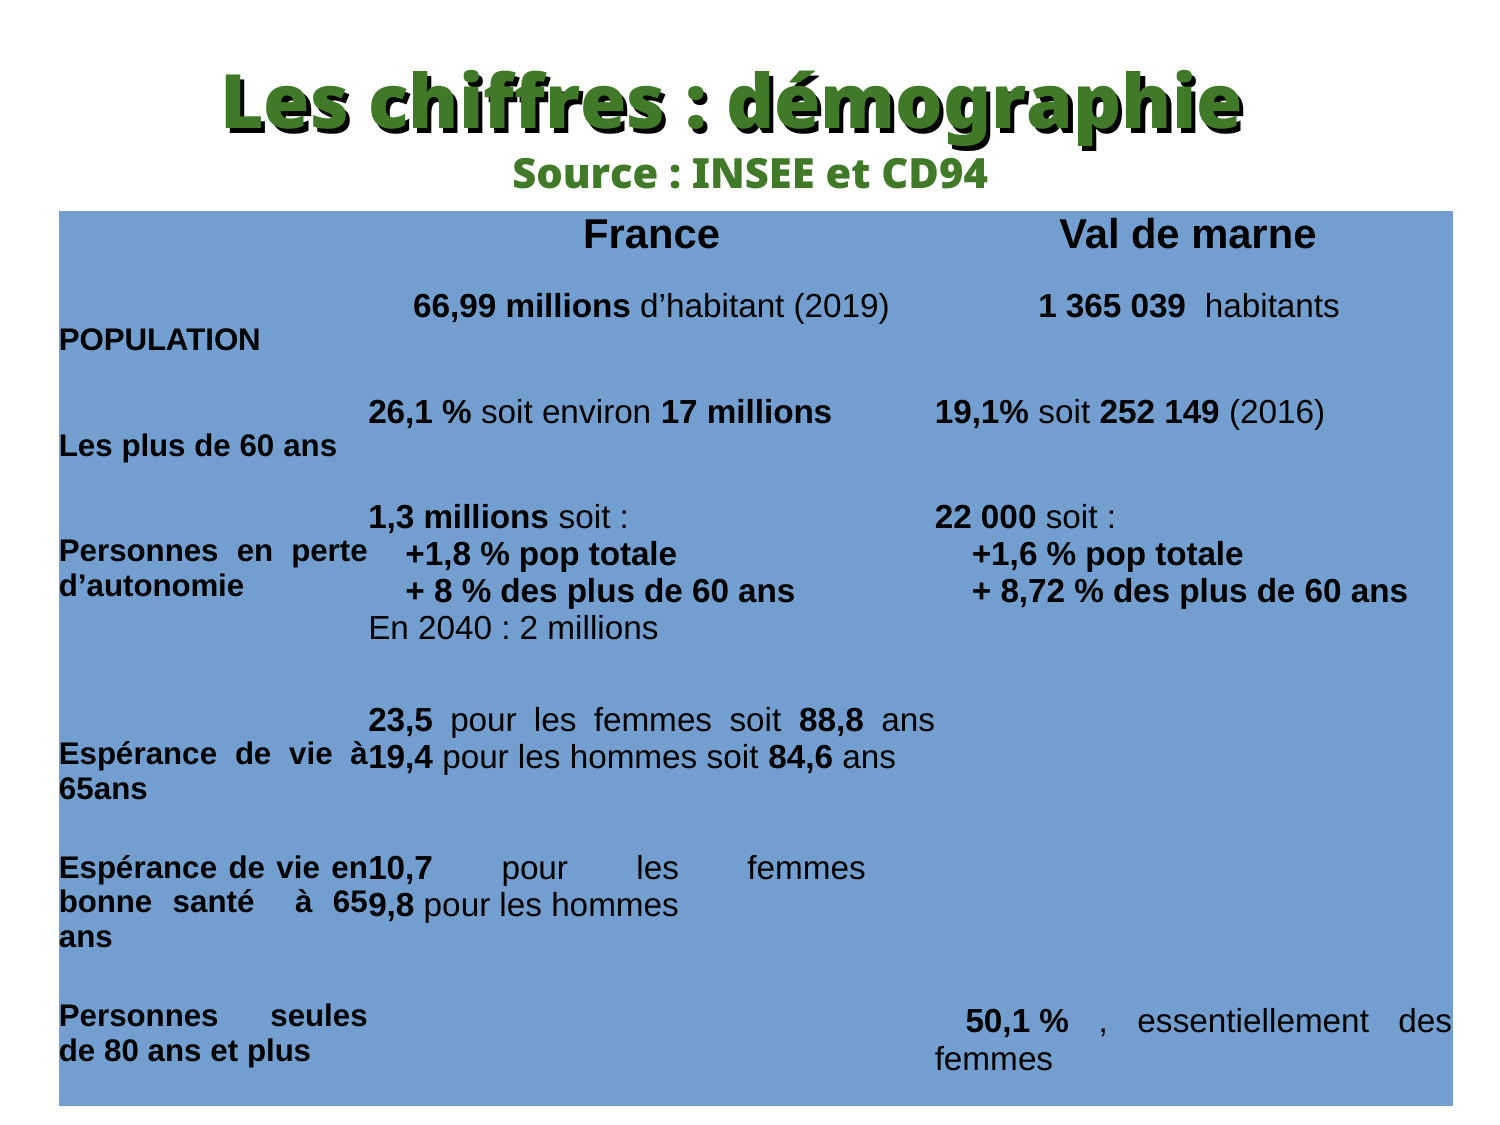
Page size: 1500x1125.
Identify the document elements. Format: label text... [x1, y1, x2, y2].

table_cell [368, 998, 935, 1106]
table_cell 22 000 soit : +1,6 % pop totale + 8,72 % des plus de 60 ans [935, 498, 1453, 701]
table_header [59, 211, 368, 288]
title Les chiffres : démographie Source : INSEE et CD94 [118, 23, 1394, 211]
table_cell 1 365 039 habitants [935, 288, 1453, 393]
table_cell 26,1 % soit environ 17 millions [368, 393, 935, 498]
table_cell 19,1% soit 252 149 (2016) [935, 393, 1453, 498]
table_cell 1,3 millions soit : +1,8 % pop totale + 8 % des plus de 60 ans En 2040 : 2 millions [368, 498, 935, 701]
table_cell [935, 850, 1453, 998]
table_cell [935, 701, 1453, 850]
table_cell 23,5 pour les femmes soit 88,8 ans 19,4 pour les hommes soit 84,6 ans [368, 701, 935, 850]
table_cell Espérance de vie en bonne santé à 65 ans [59, 850, 368, 998]
table_cell Les plus de 60 ans [59, 393, 368, 498]
table_cell Espérance de vie à 65ans [59, 701, 368, 850]
table_cell 50,1 % , essentiellement des femmes [935, 998, 1453, 1106]
table_cell Personnes en perte d’autonomie [59, 498, 368, 701]
table_cell Personnes seules de 80 ans et plus [59, 998, 368, 1106]
table_cell POPULATION [59, 288, 368, 393]
table_cell 10,7 pour les femmes 9,8 pour les hommes [368, 850, 935, 998]
table_header Val de marne [935, 211, 1453, 288]
table_header France [368, 211, 935, 288]
table_cell 66,99 millions d’habitant (2019) [368, 288, 935, 393]
